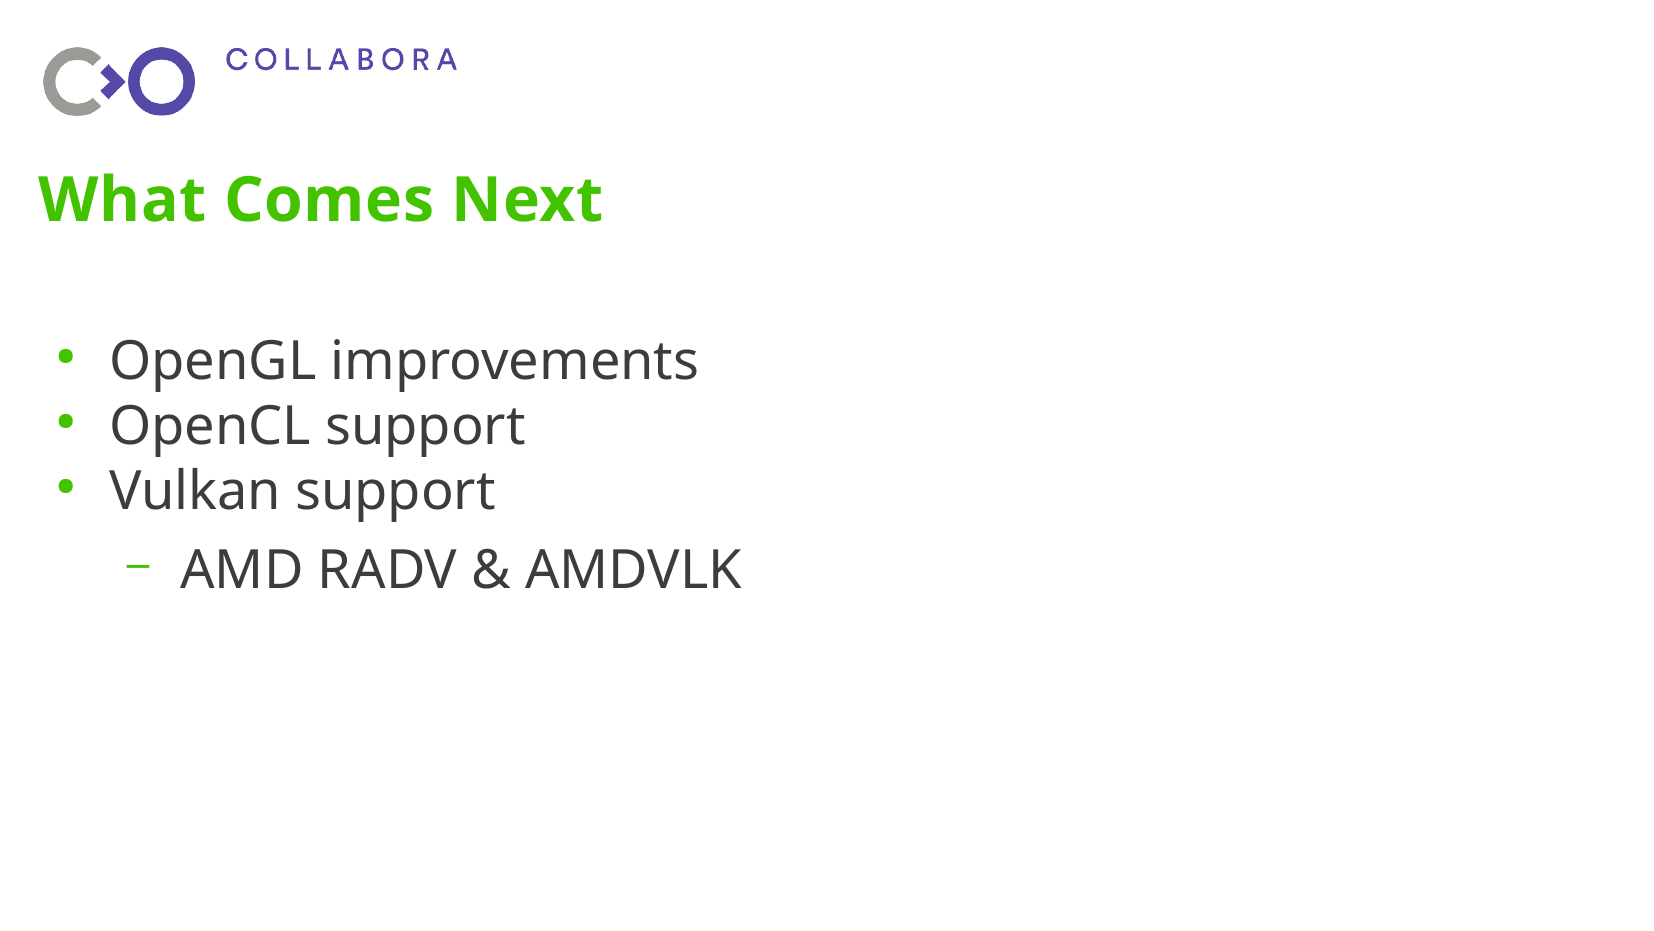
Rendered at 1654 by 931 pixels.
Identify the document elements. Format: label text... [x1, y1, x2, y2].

list OpenGL improvements OpenCL support Vulkan support AMD RADV & AMDVLK [38, 325, 1614, 581]
title What Comes Next [38, 159, 1614, 216]
picture [43, 47, 457, 116]
